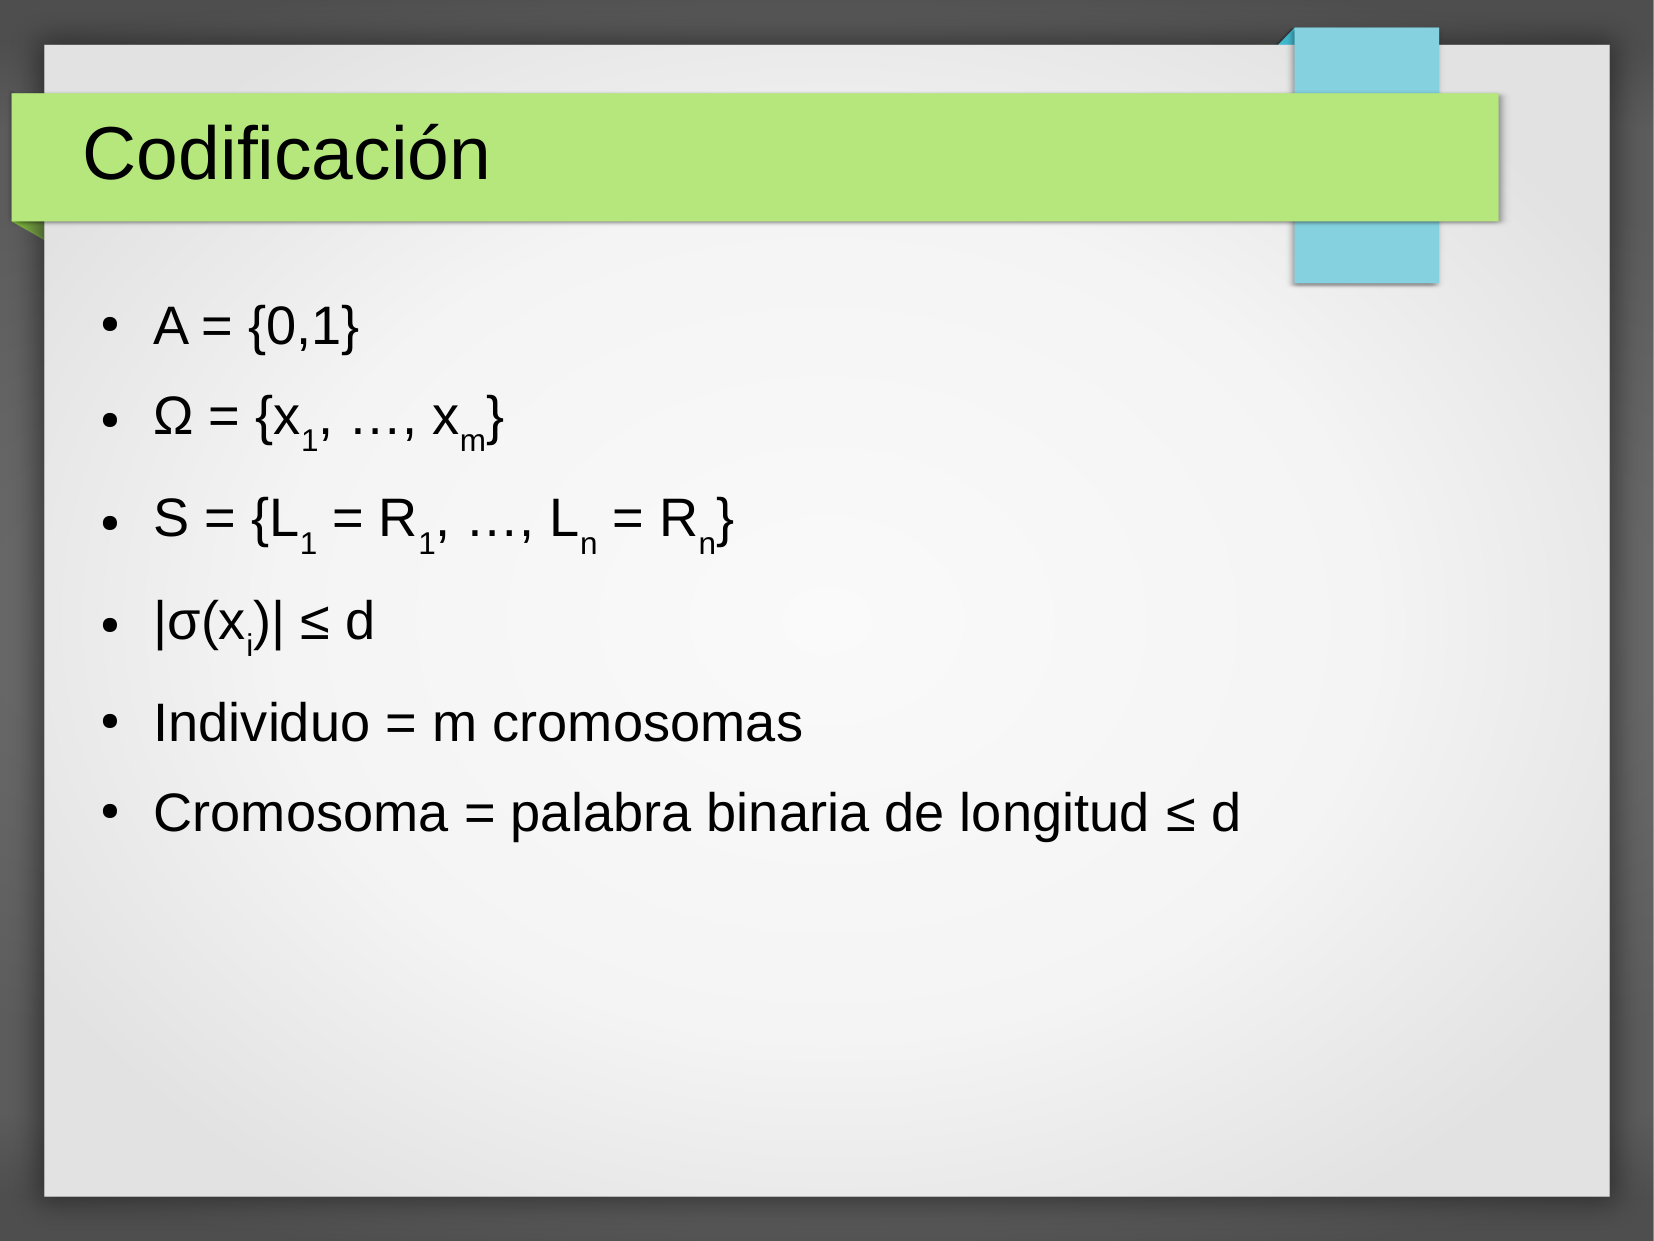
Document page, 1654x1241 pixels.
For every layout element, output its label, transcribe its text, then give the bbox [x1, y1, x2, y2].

title Codificación [82, 69, 1382, 238]
list A = {0,1} Ω = {x1, …, xm} S = {L1 = R1, …, Ln = Rn} |σ(xi)| ≤ d Individuo = m cromosomas Cromosoma = palabra binaria de longitud ≤ d [82, 295, 1571, 1015]
picture [0, 0, 1654, 1241]
